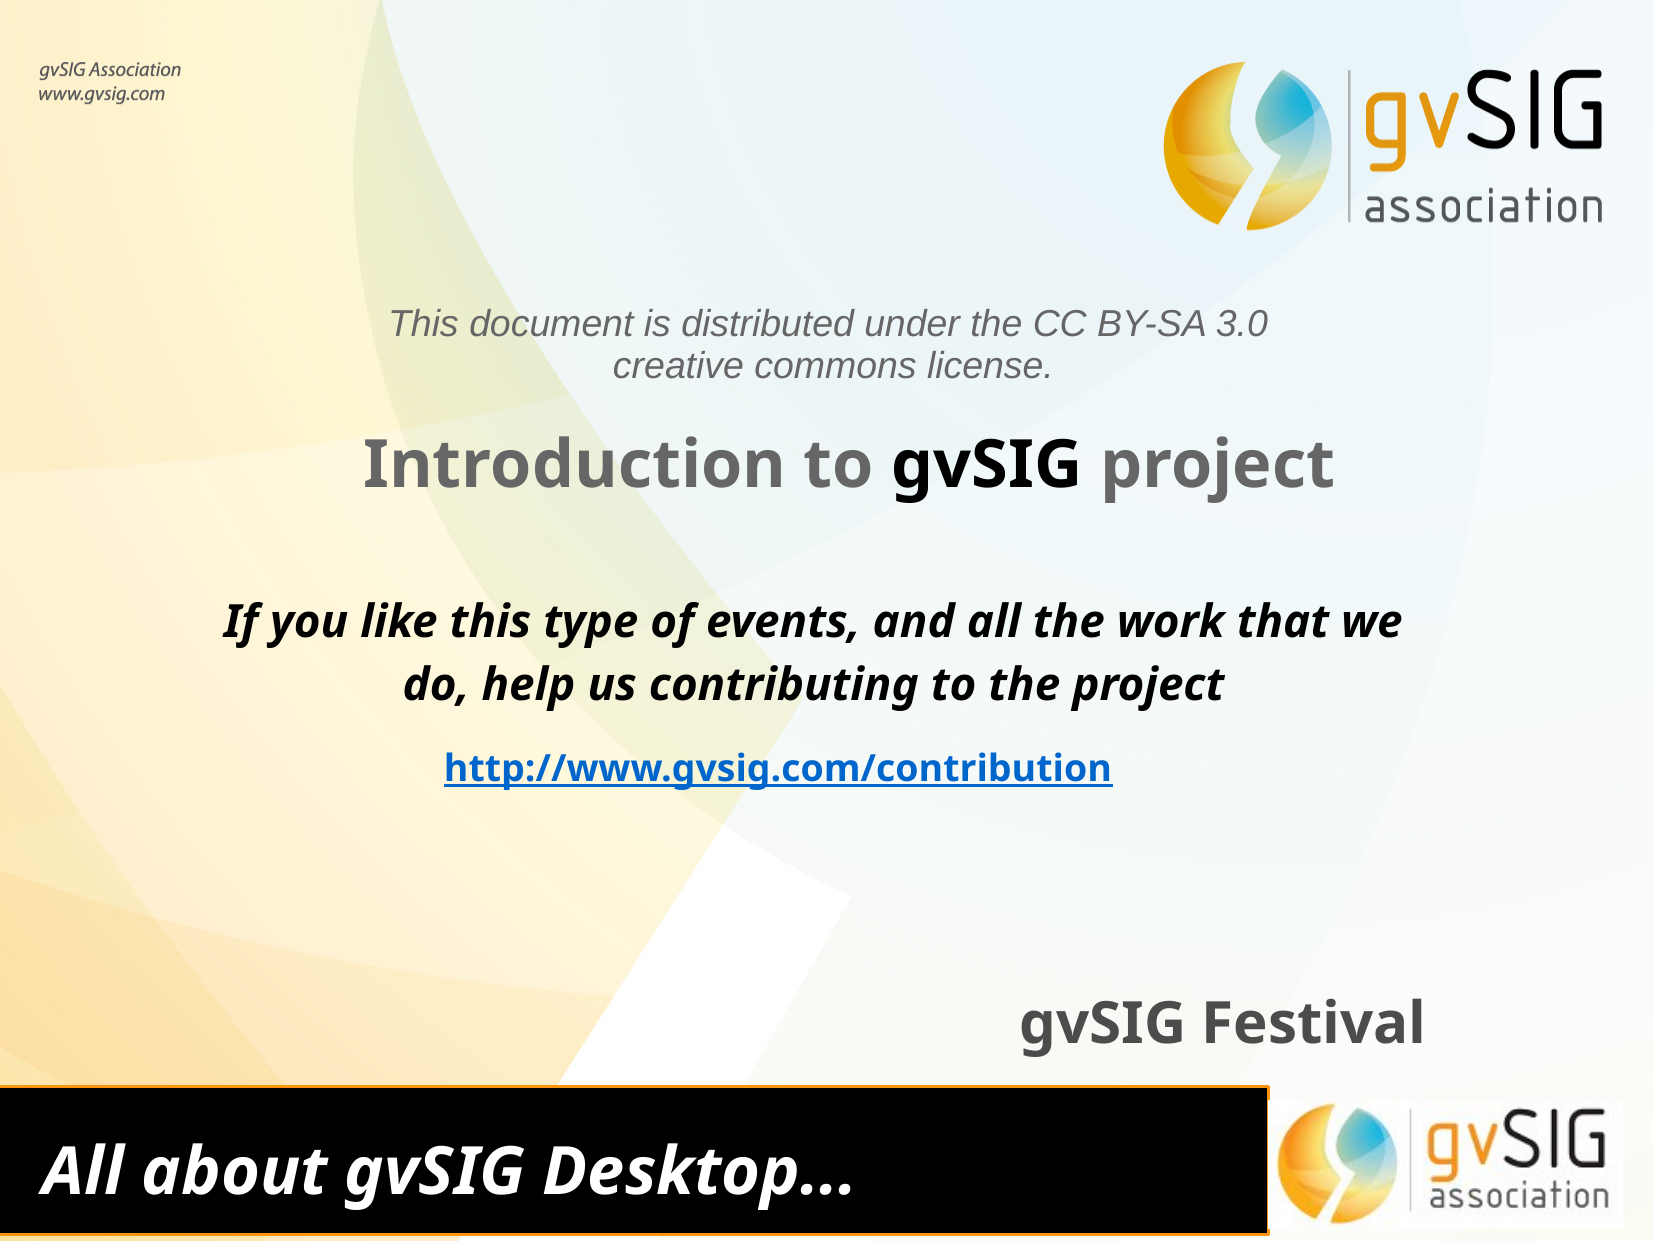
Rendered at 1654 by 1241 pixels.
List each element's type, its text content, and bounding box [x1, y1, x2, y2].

text_box All about gvSIG Desktop... [28, 1116, 1239, 1223]
text_box This document is distributed under the CC BY-SA 3.0 creative commons license. [243, 295, 1424, 490]
text_box http://www.gvsig.com/contribution [429, 733, 1321, 831]
text_box If you like this type of events, and all the work that we do, help us contributing to the project [199, 581, 1429, 722]
picture [0, 0, 1654, 1241]
title gvSIG Festival [920, 972, 1541, 1071]
text_box [0, 1086, 1269, 1235]
title Introduction to gvSIG project [134, 412, 1564, 512]
